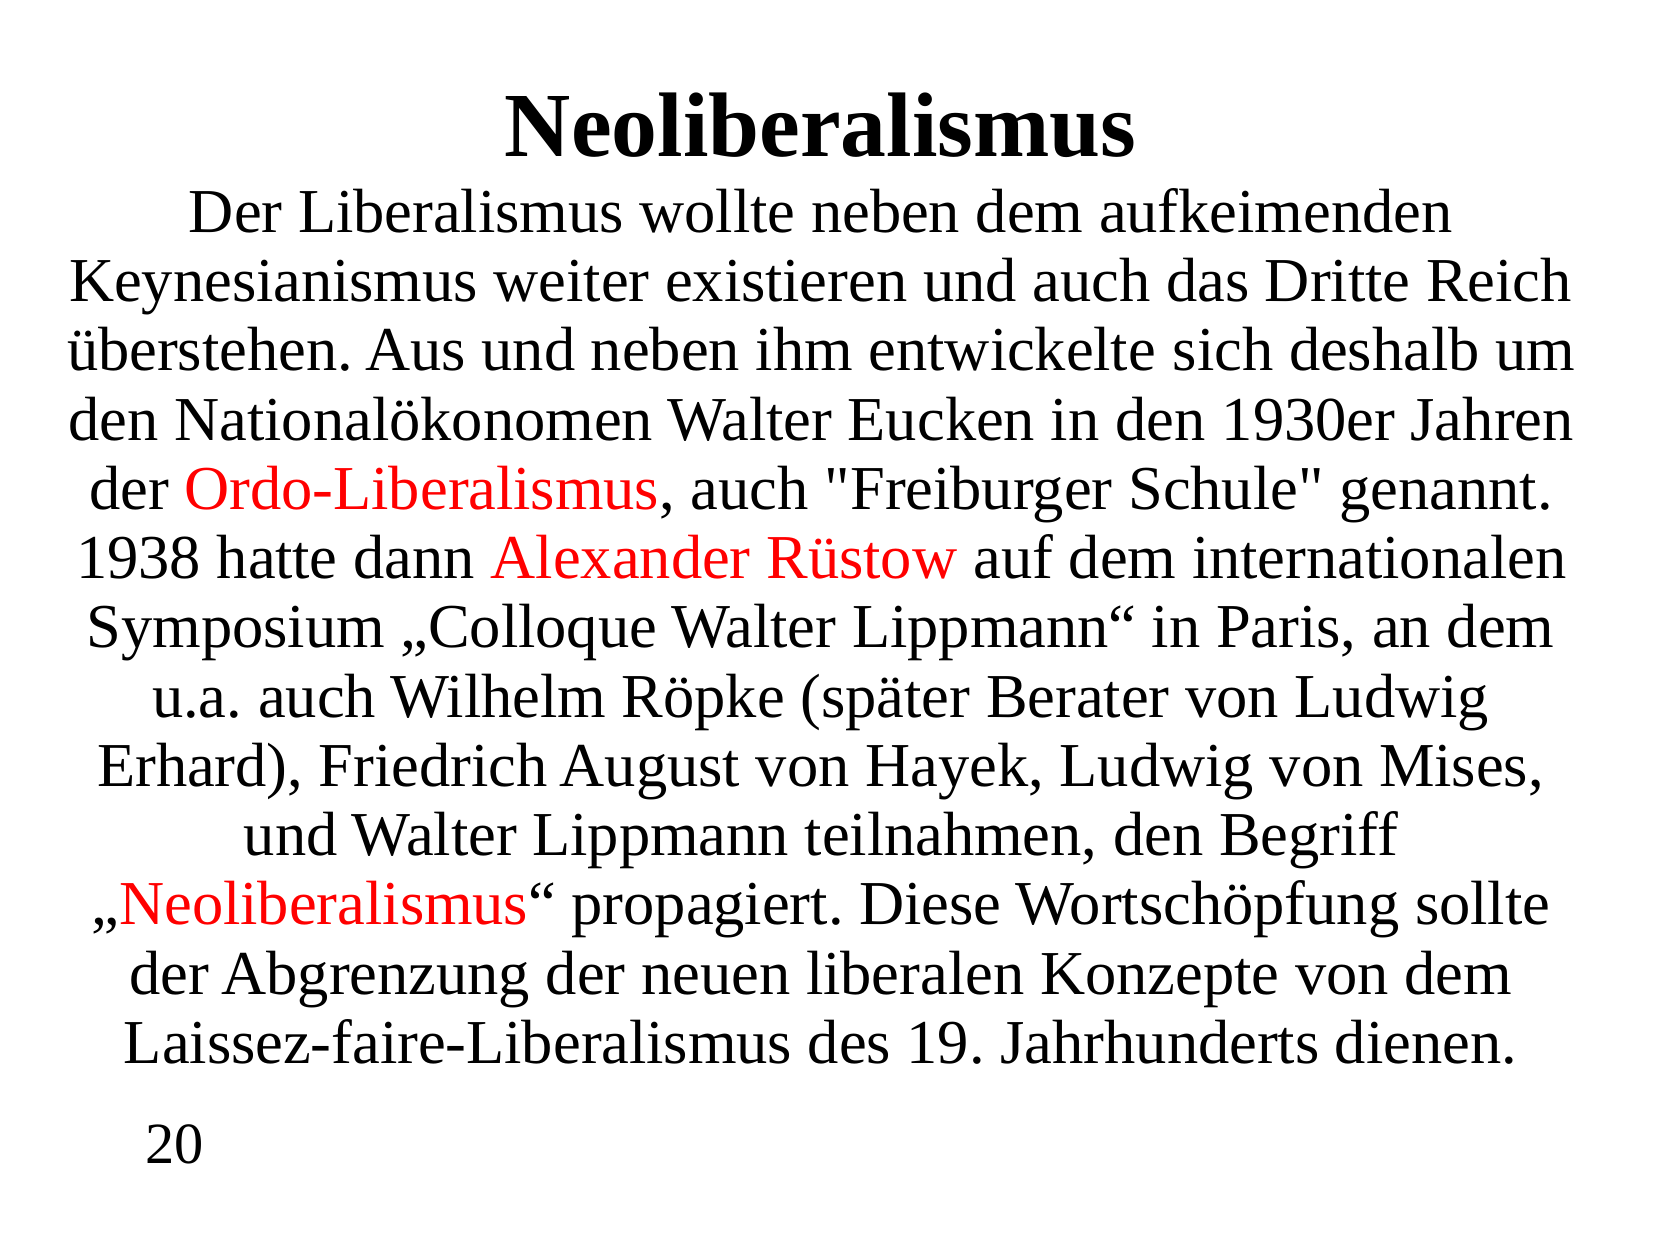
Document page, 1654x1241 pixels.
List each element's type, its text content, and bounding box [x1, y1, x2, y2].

text_box <Foliennummer> [0, 1104, 394, 1212]
text_box Neoliberalismus Der Liberalismus wollte neben dem aufkeimenden Keynesianismus weiter existieren und auch das Dritte Reich überstehen. Aus und neben ihm entwickelte sich deshalb um den Nationalökonomen Walter Eucken in den 1930er Jahren der Ordo-Liberalismus, auch "Freiburger Schule" genannt. 1938 hatte dann Alexander Rüstow auf dem internationalen Symposium „Colloque Walter Lippmann“ in Paris, an dem u.a. auch Wilhelm Röpke (später Berater von Ludwig Erhard), Friedrich August von Hayek, Ludwig von Mises, und Walter Lippmann teilnahmen, den Begriff „Neoliberalismus“ propagiert. Diese Wortschöpfung sollte der Abgrenzung der neuen liberalen Konzepte von dem Laissez-faire-Liberalismus des 19. Jahrhunderts dienen. [52, 67, 1597, 1105]
